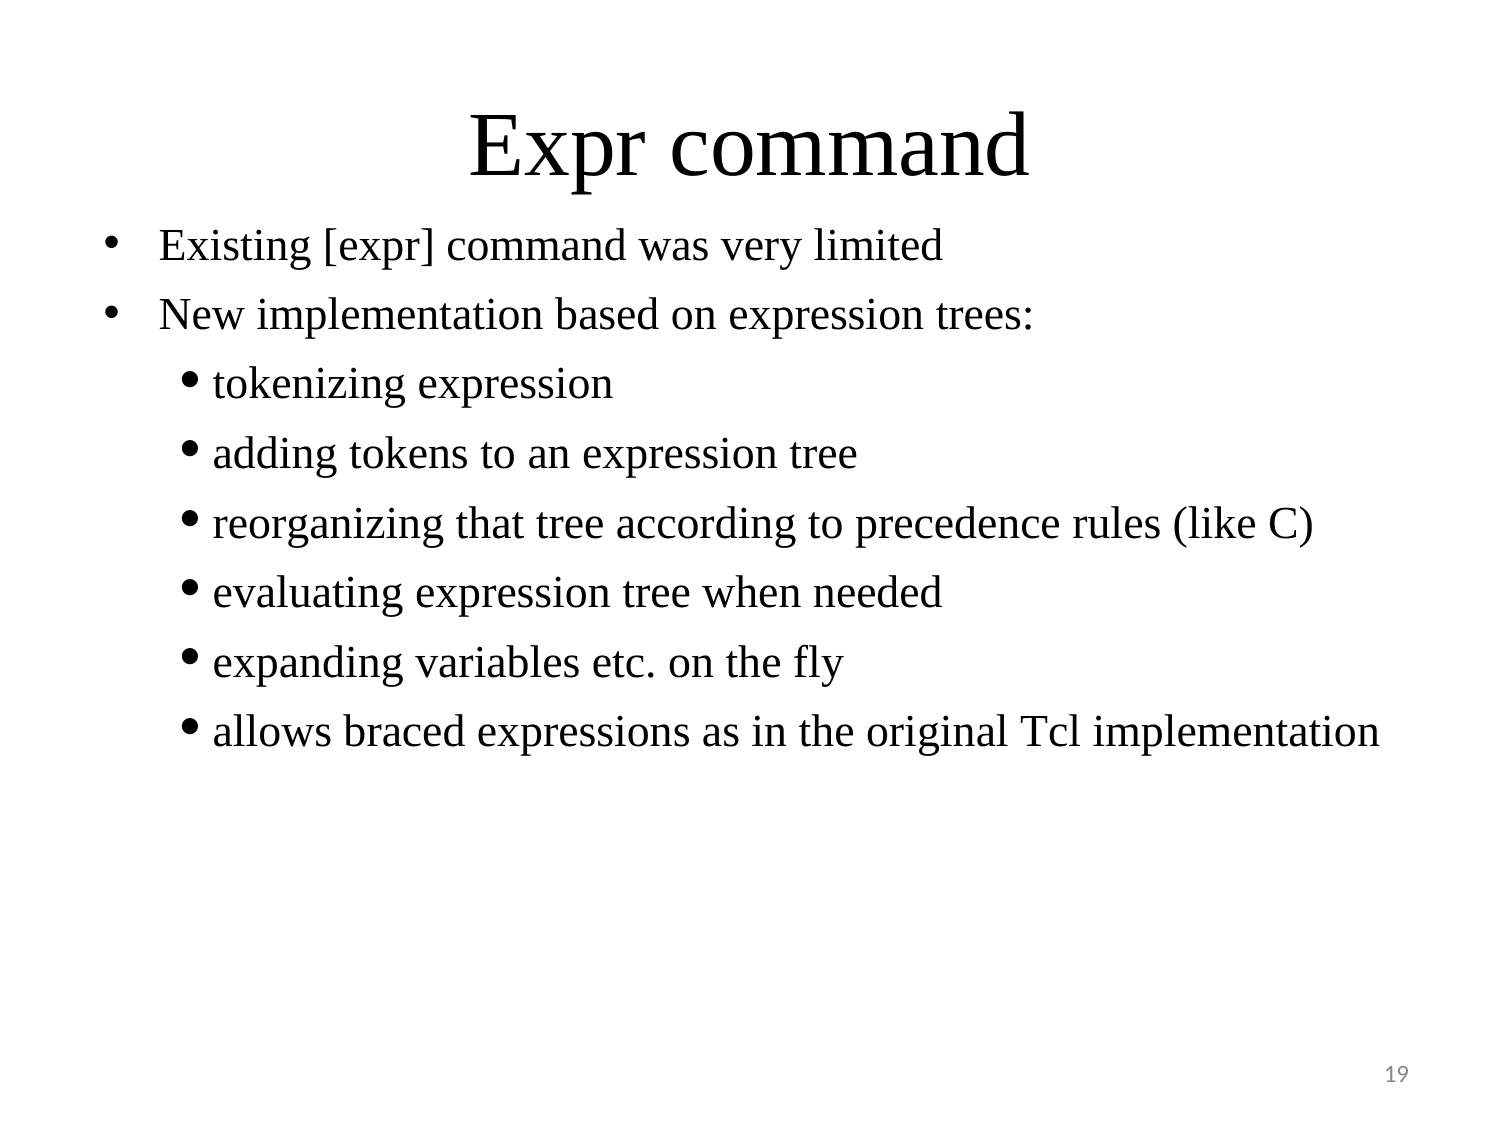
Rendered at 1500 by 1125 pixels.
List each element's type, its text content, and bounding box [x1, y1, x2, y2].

text_box Existing [expr] command was very limited New implementation based on expression trees: tokenizing expression adding tokens to an expression tree reorganizing that tree according to precedence rules (like C) evaluating expression tree when needed expanding variables etc. on the fly allows braced expressions as in the original Tcl implementation [88, 206, 1439, 975]
text_box Expr command‏ [75, 45, 1426, 233]
